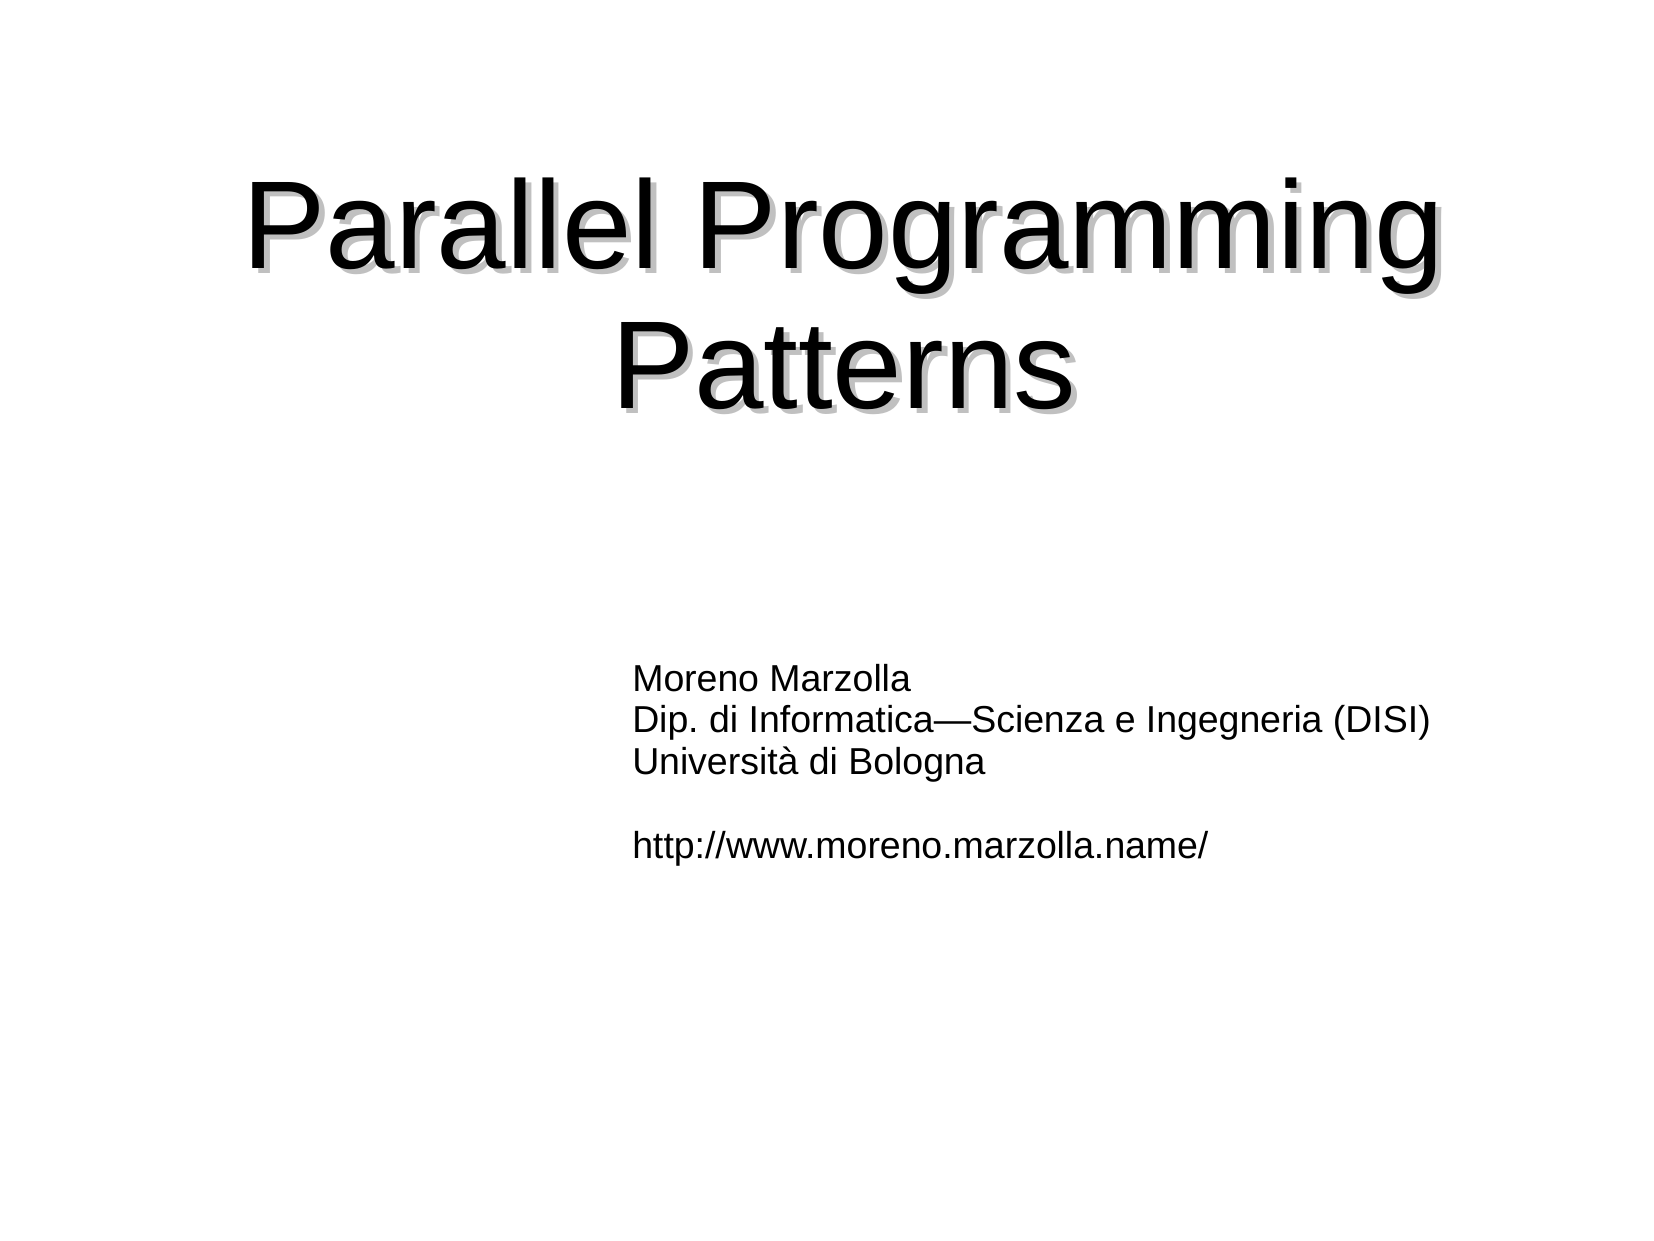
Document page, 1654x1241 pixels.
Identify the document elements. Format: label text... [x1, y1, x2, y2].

text_box Moreno Marzolla Dip. di Informatica—Scienza e Ingegneria (DISI) Università di Bologna http://www.moreno.marzolla.name/ [617, 649, 1447, 1003]
text_box Parallel Programming Patterns [75, 147, 1613, 443]
